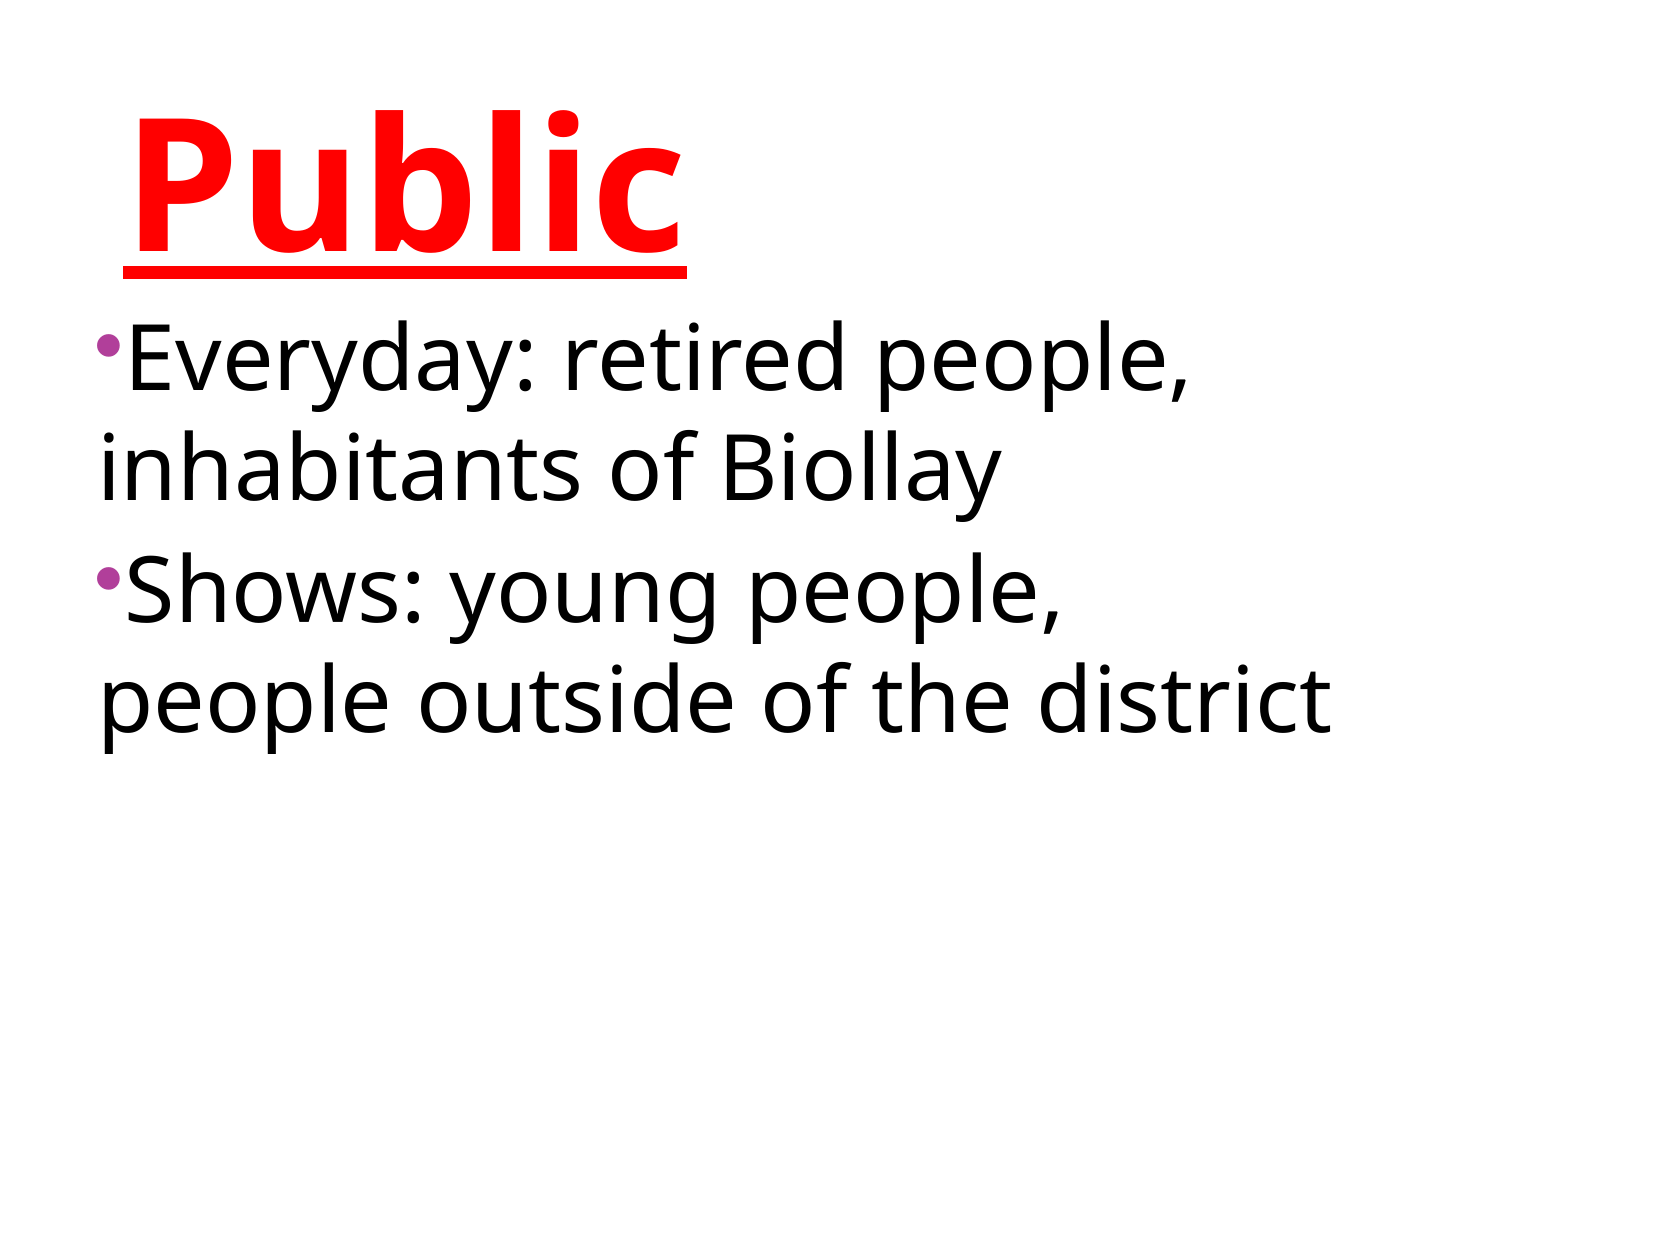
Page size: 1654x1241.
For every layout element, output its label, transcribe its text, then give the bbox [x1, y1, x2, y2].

list Everyday: retired people, inhabitants of Biollay Shows: young people, people outside of the district [82, 291, 1392, 1168]
title Public [108, 59, 1418, 266]
